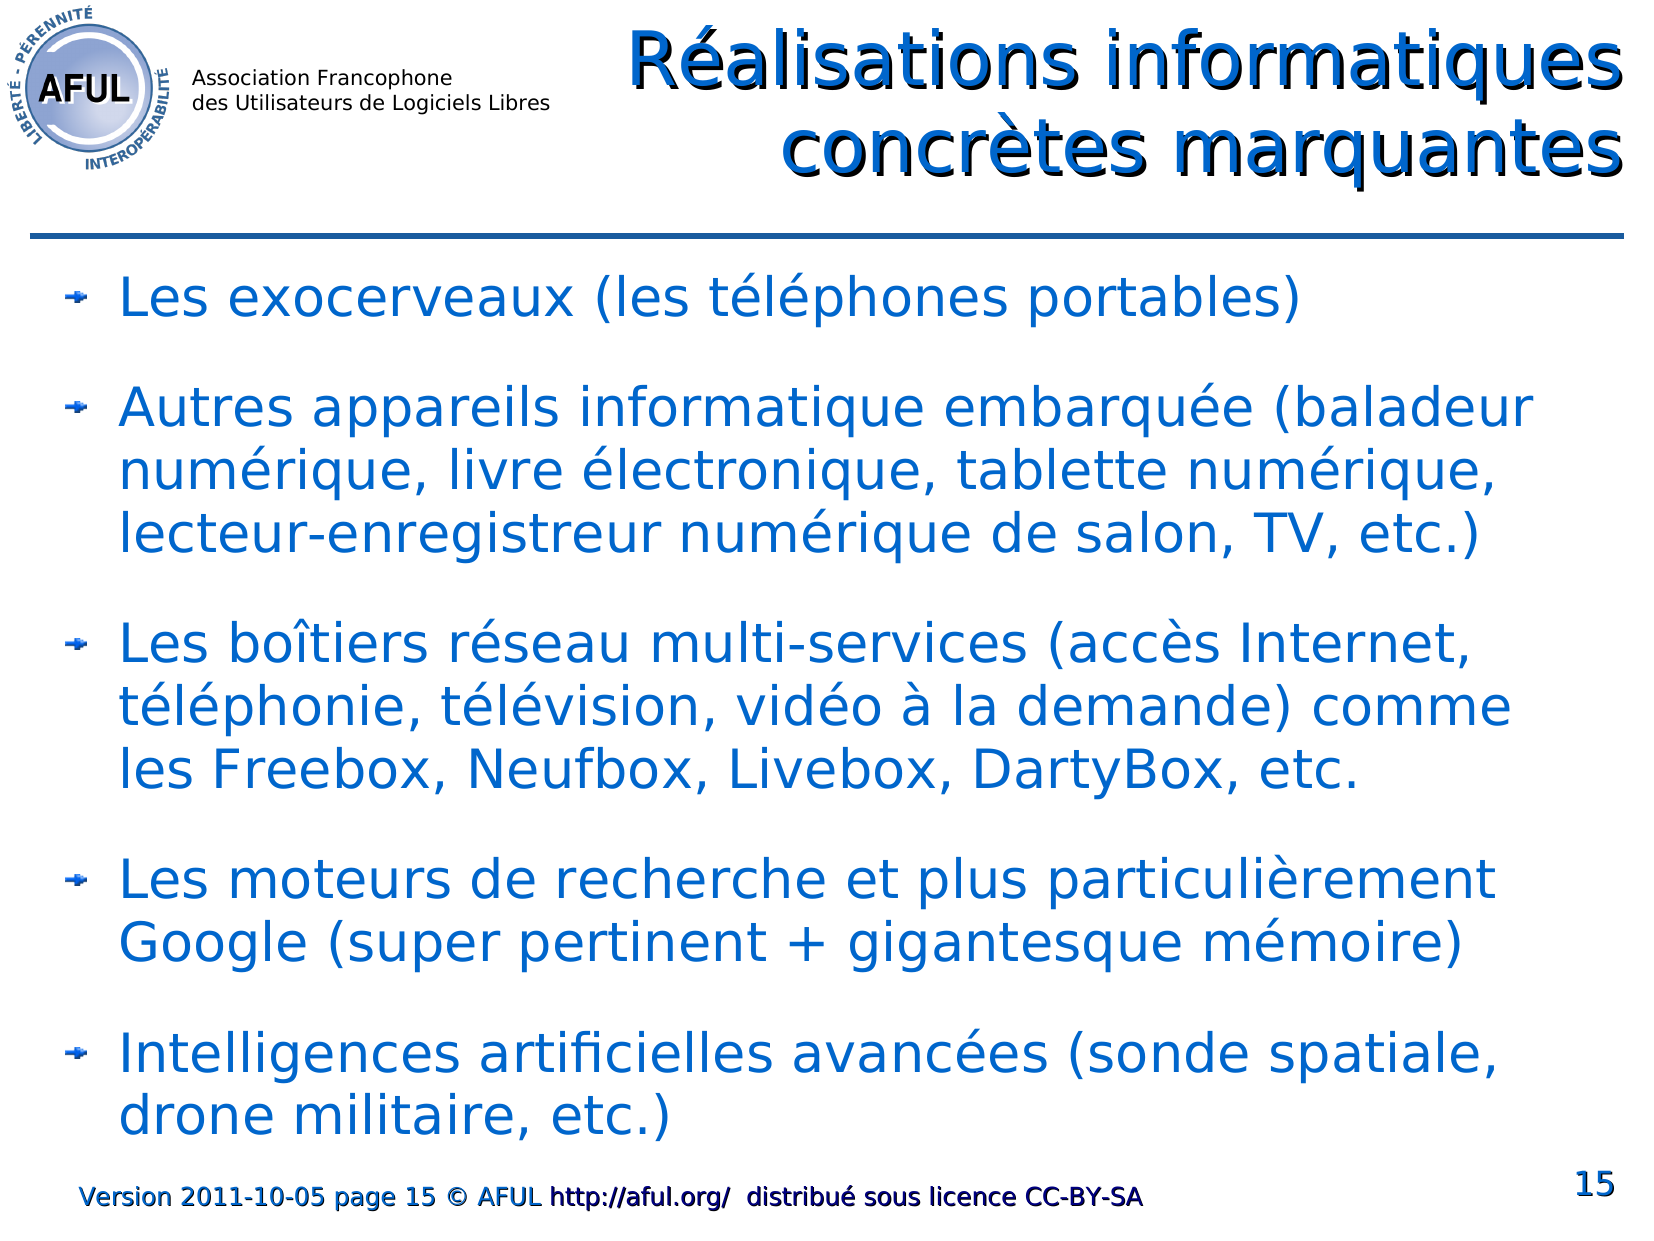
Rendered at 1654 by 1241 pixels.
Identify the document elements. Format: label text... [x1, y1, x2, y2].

picture [0, 0, 178, 178]
title Réalisations informatiques concrètes marquantes [501, 0, 1625, 207]
list Les exocerveaux (les téléphones portables) Autres appareils informatique embarquée (baladeur numérique, livre électronique, tablette numérique, lecteur-enregistreur numérique de salon, TV, etc.) Les boîtiers réseau multi-services (accès Internet, téléphonie, télévision, vidéo à la demande) comme les Freebox, Neufbox, Livebox, DartyBox, etc. Les moteurs de recherche et plus particulièrement Google (super pertinent + gigantesque mémoire) Intelligences artificielles avancées (sonde spatiale, drone militaire, etc.) [47, 265, 1595, 1211]
